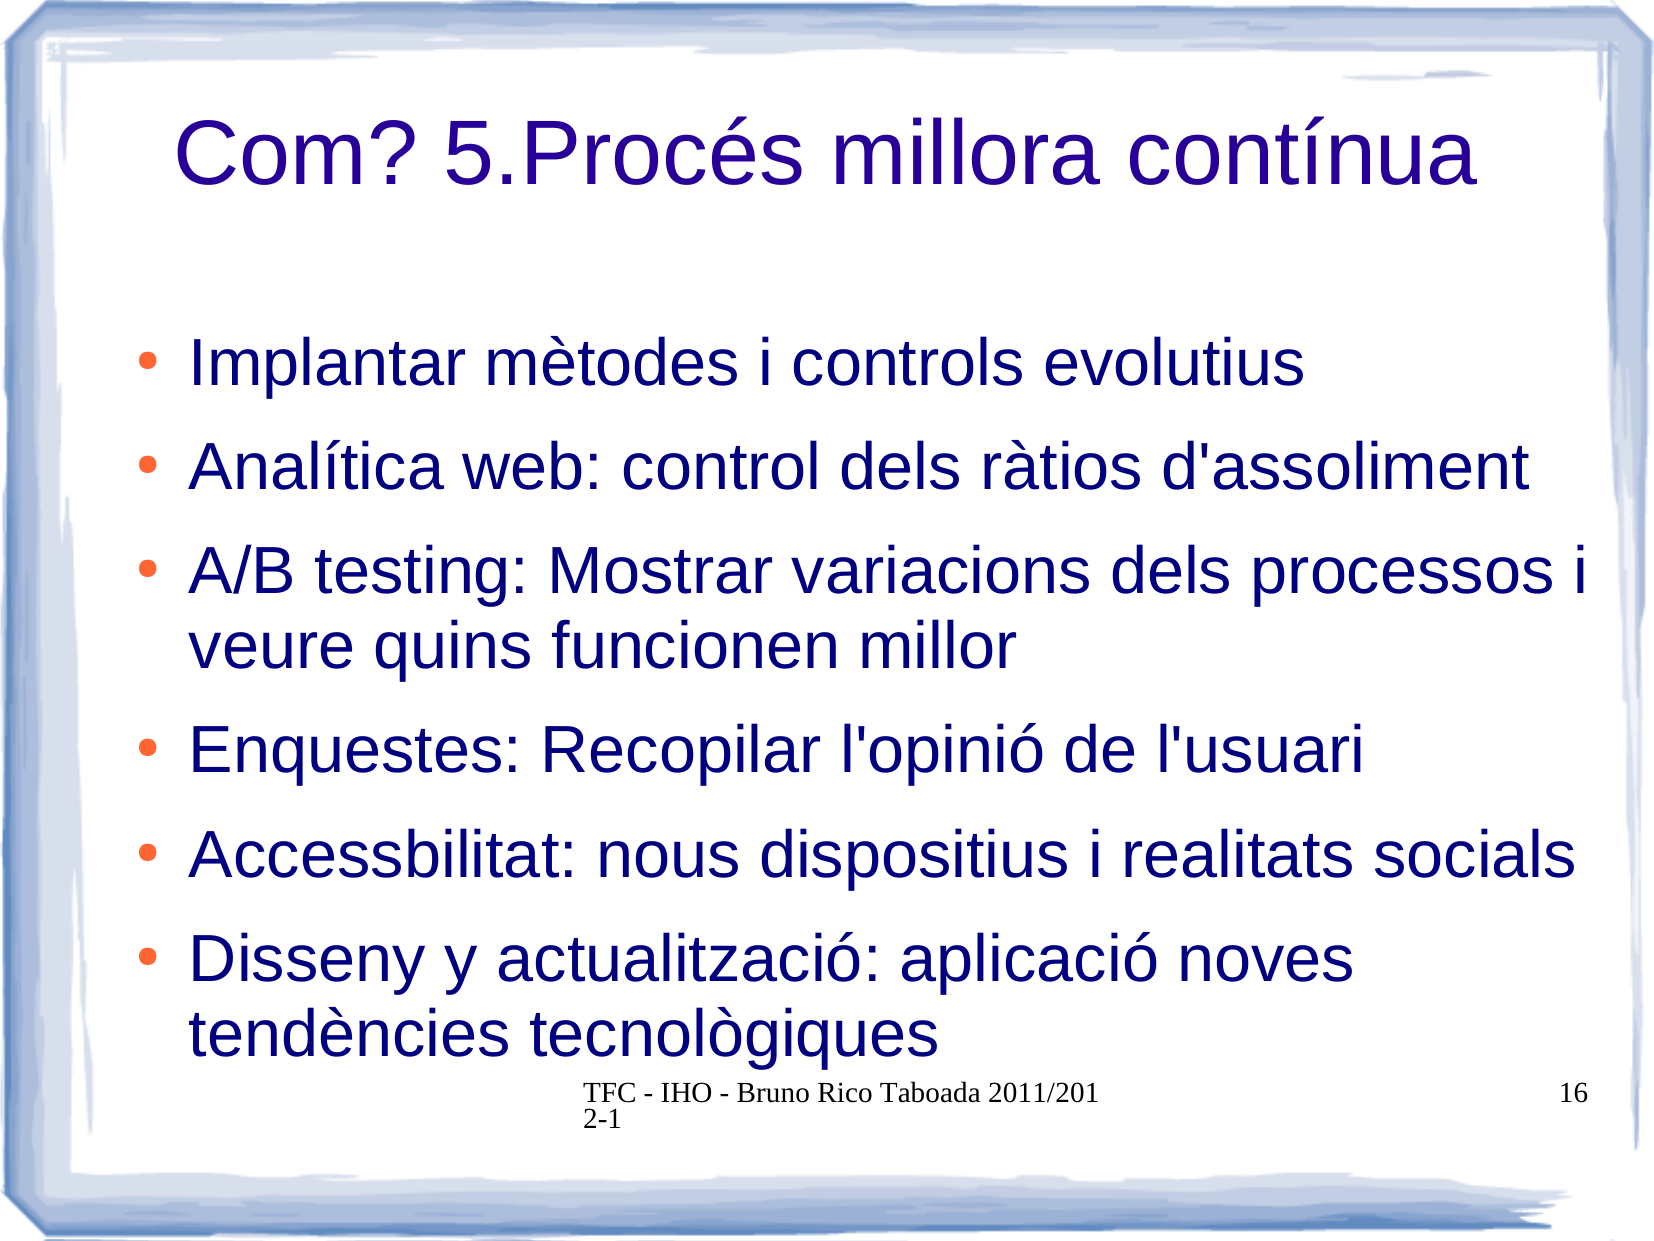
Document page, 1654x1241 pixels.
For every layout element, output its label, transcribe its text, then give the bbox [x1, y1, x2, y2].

list Implantar mètodes i controls evolutius Analítica web: control dels ràtios d'assoliment A/B testing: Mostrar variacions dels processos i veure quins funcionen millor Enquestes: Recopilar l'opinió de l'usuari Accessbilitat: nous dispositius i realitats socials Disseny y actualització: aplicació noves tendències tecnològiques [118, 324, 1595, 1167]
picture [0, 0, 1654, 1241]
title Com? 5.Procés millora contínua [82, 49, 1571, 257]
